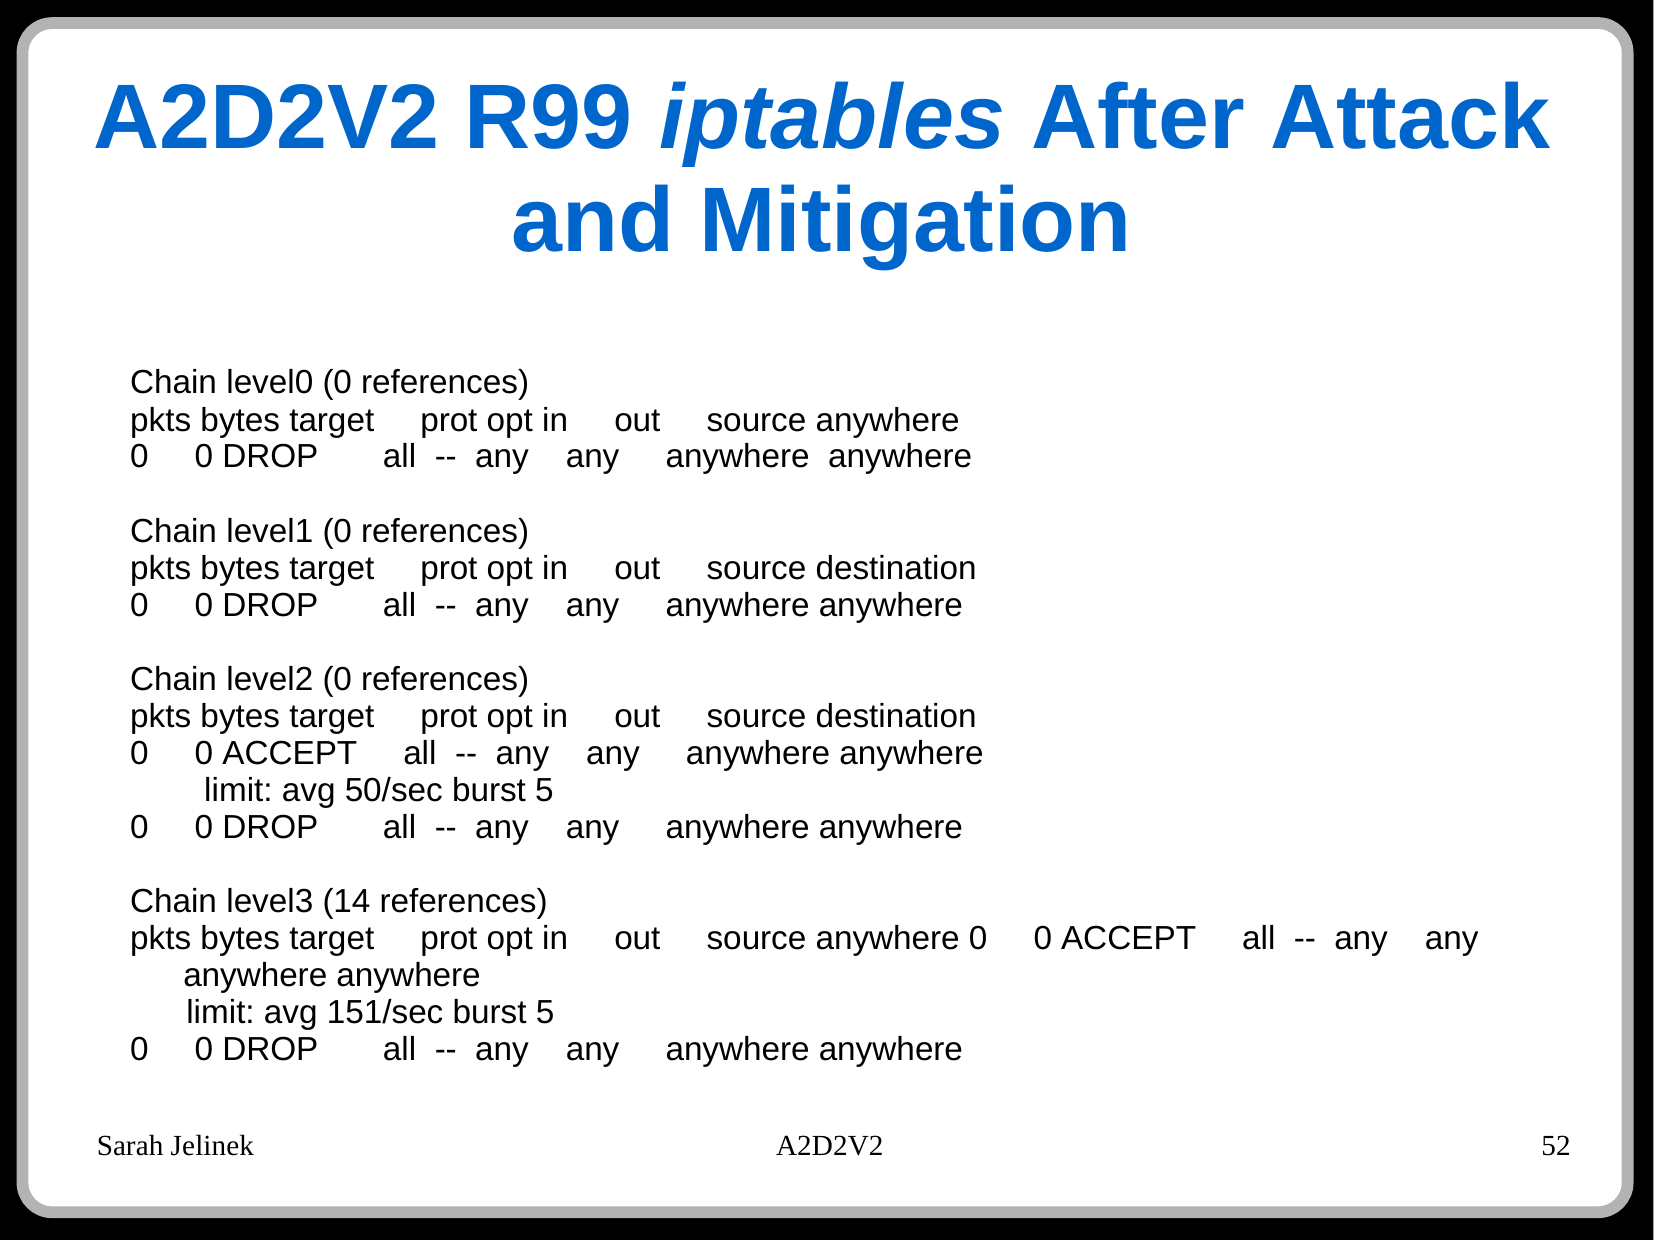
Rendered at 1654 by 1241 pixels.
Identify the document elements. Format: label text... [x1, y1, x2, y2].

list Chain level0 (0 references) pkts bytes target prot opt in out source anywhere 0 0 DROP all -- any any anywhere anywhere Chain level1 (0 references) pkts bytes target prot opt in out source destination 0 0 DROP all -- any any anywhere anywhere Chain level2 (0 references) pkts bytes target prot opt in out source destination 0 0 ACCEPT all -- any any anywhere anywhere limit: avg 50/sec burst 5 0 0 DROP all -- any any anywhere anywhere Chain level3 (14 references) pkts bytes target prot opt in out source anywhere 0 0 ACCEPT all -- any any anywhere anywhere limit: avg 151/sec burst 5 0 0 DROP all -- any any anywhere anywhere [112, 363, 1534, 1179]
title A2D2V2 R99 iptables After Attack and Mitigation [67, 64, 1577, 272]
